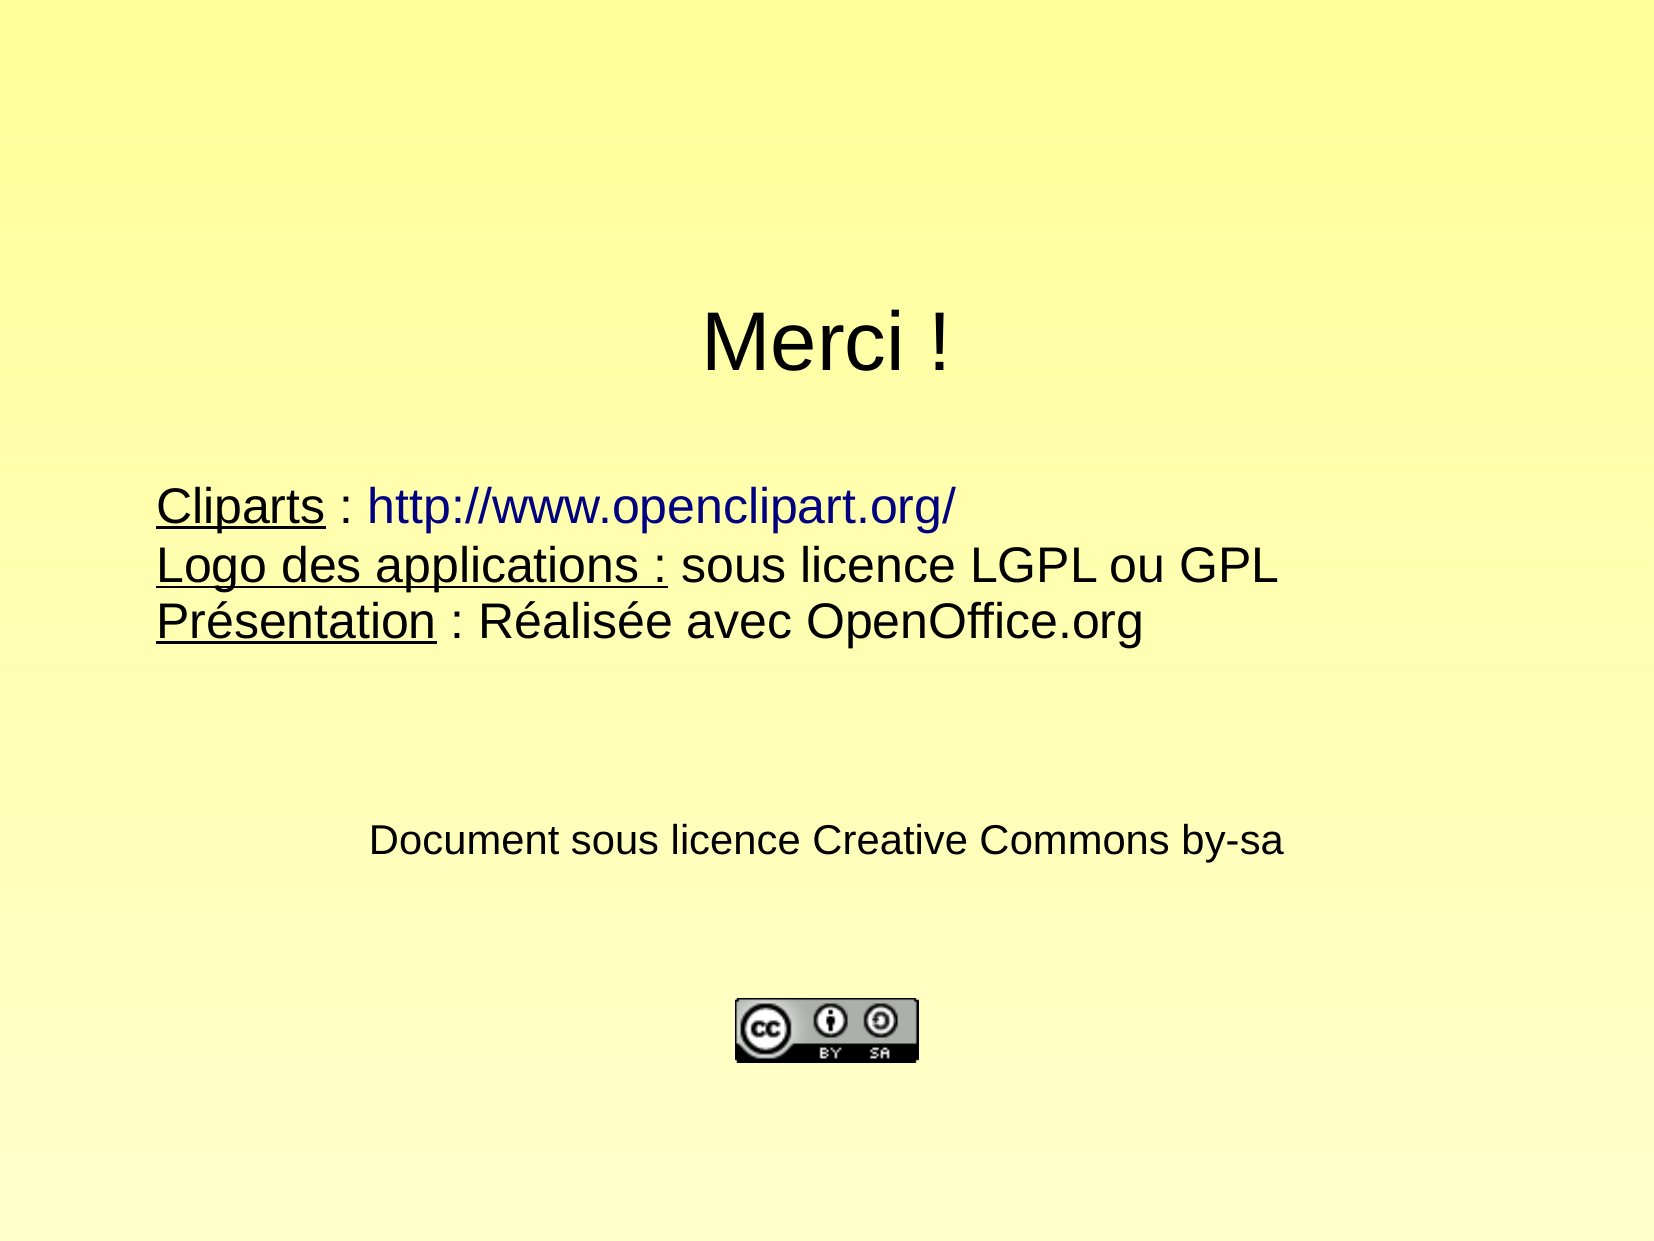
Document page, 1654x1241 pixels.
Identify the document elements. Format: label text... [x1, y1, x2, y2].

picture [735, 998, 919, 1063]
text_box Merci ! Cliparts : http://www.openclipart.org/ Logo des applications : sous licence LGPL ou GPL Présentation : Réalisée avec OpenOffice.org Document sous licence Creative Commons by-sa [82, 56, 1571, 1102]
